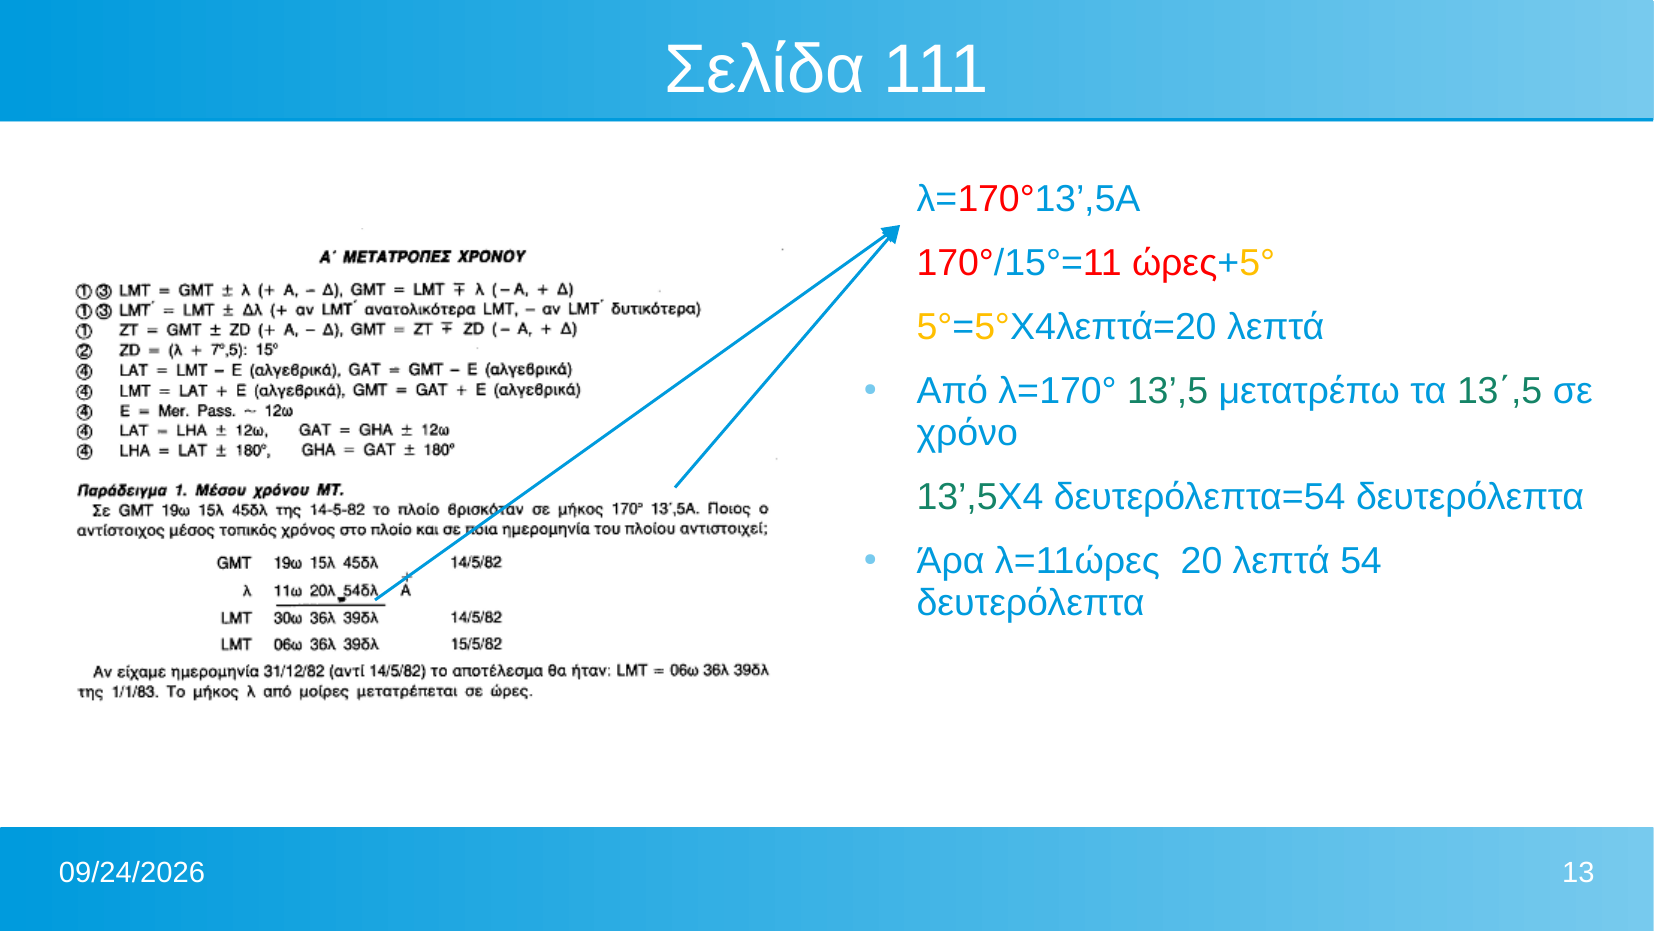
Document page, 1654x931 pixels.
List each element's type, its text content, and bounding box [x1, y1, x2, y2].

title Σελίδα 111 [59, 29, 1595, 108]
list λ=170°13’,5Α 170°/15°=11 ώρες+5° 5°=5°Χ4λεπτά=20 λεπτά Από λ=170° 13’,5 μετατρέπω τα 13΄,5 σε χρόνο 13’,5Χ4 δευτερόλεπτα=54 δευτερόλεπτα Άρα λ=11ώρες 20 λεπτά 54 δευτερόλεπτα [845, 177, 1596, 768]
picture [58, 228, 809, 717]
